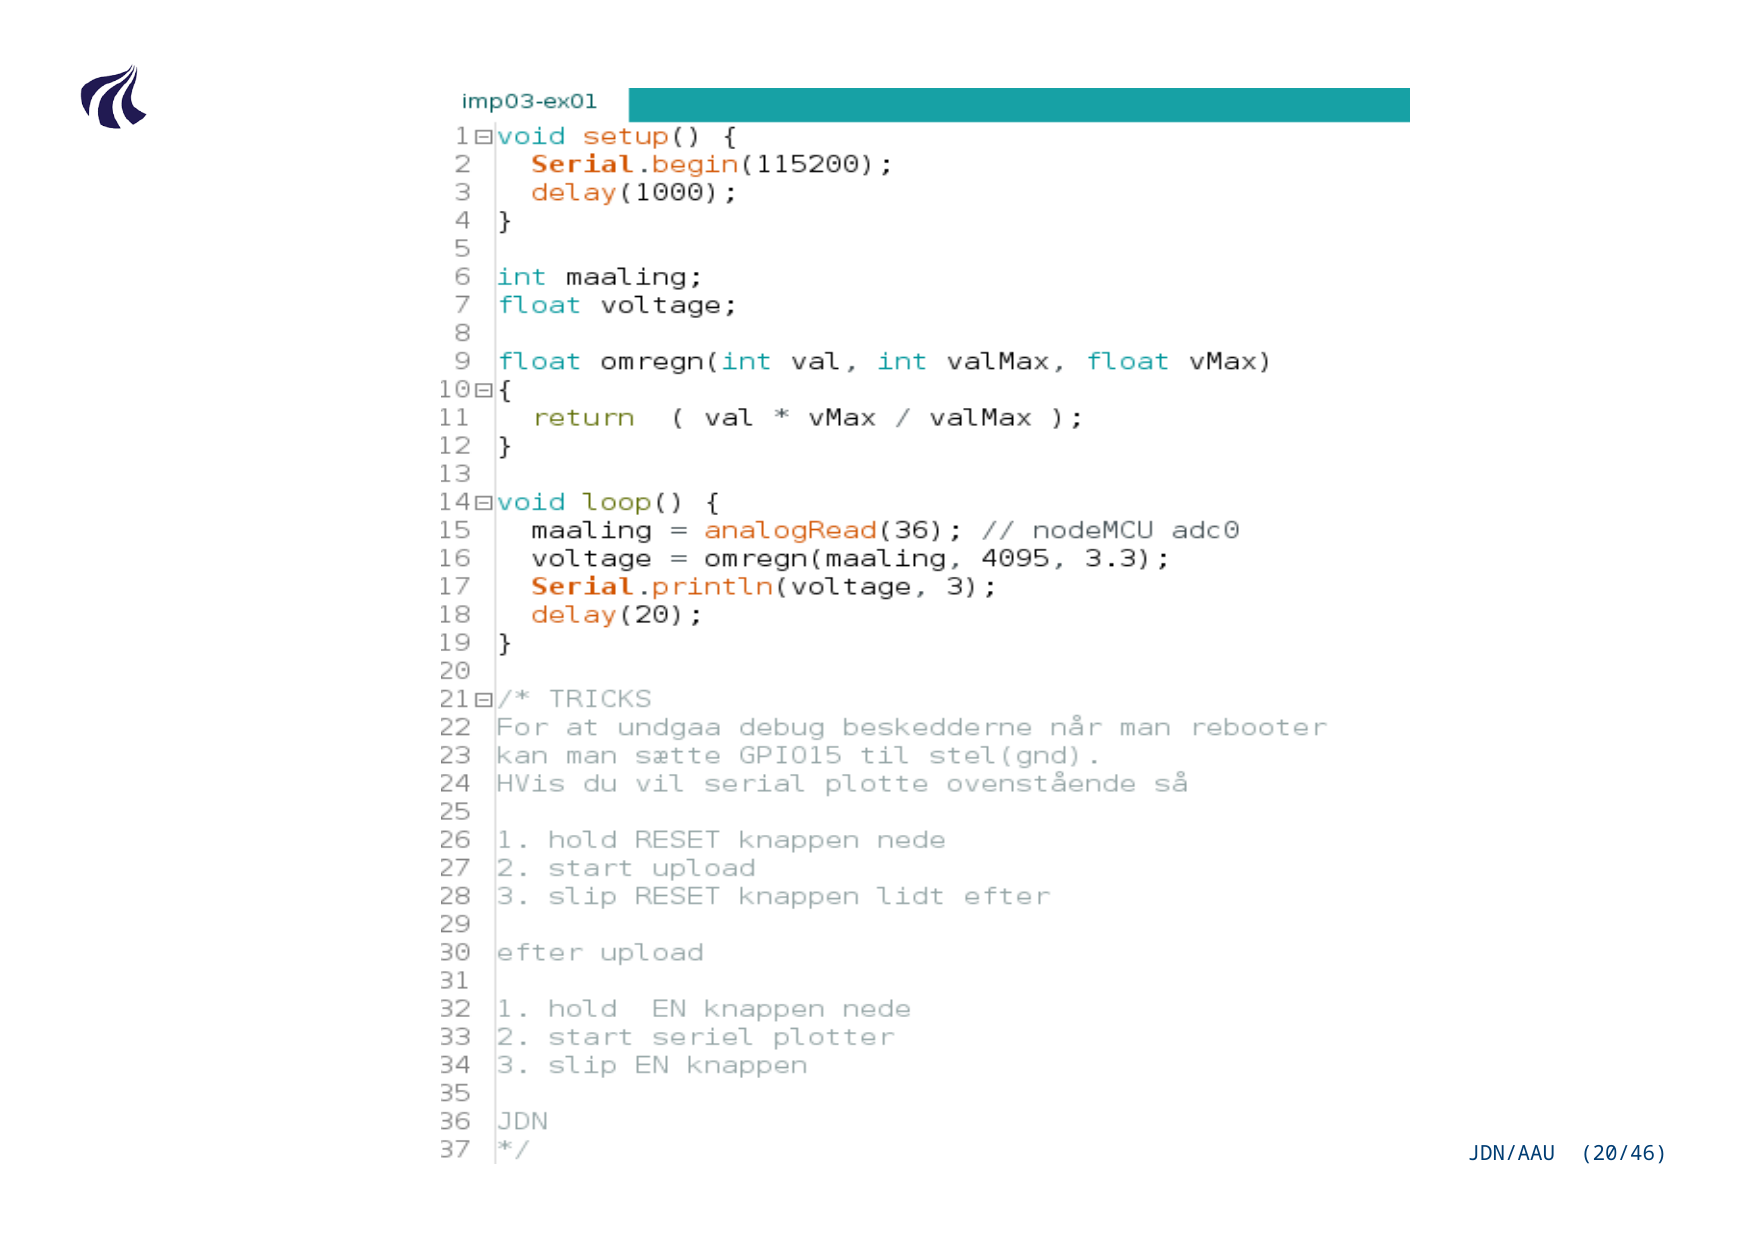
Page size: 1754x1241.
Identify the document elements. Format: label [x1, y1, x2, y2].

picture [76, 60, 151, 131]
picture [441, 88, 1410, 1164]
